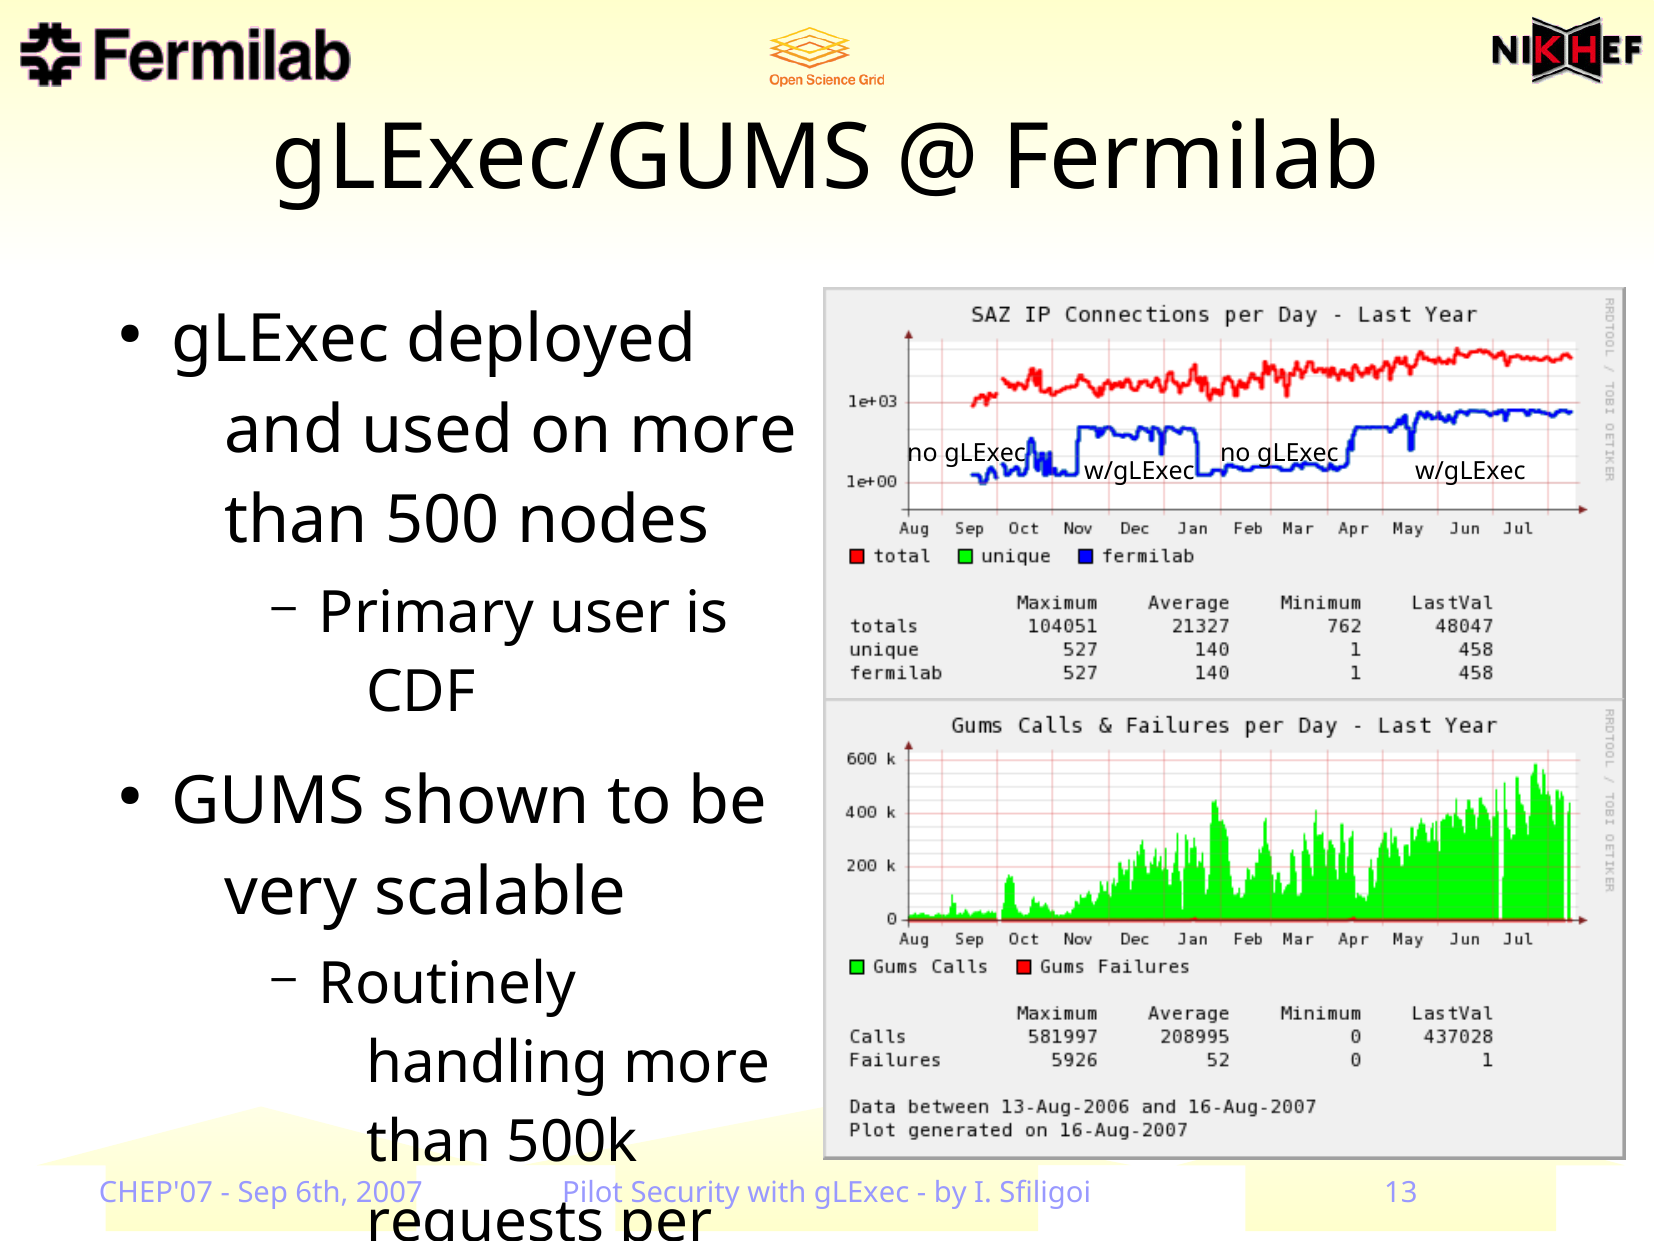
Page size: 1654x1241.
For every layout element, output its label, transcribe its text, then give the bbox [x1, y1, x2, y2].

list gLExec deployed and used on more than 500 nodes Primary user is CDF GUMS shown to be very scalable Routinely handling more than 500k requests per day gLExec contributing for at most 20k [82, 290, 809, 1119]
picture [823, 287, 1626, 1160]
picture [1492, 16, 1643, 84]
picture [769, 26, 884, 49]
text_box w/gLExec [1400, 444, 1541, 489]
picture [20, 22, 351, 87]
text_box no gLExec [892, 427, 1038, 471]
text_box w/gLExec [1069, 444, 1210, 489]
title gLExec/GUMS @ Fermilab [82, 49, 1571, 257]
text_box no gLExec [1205, 427, 1351, 471]
